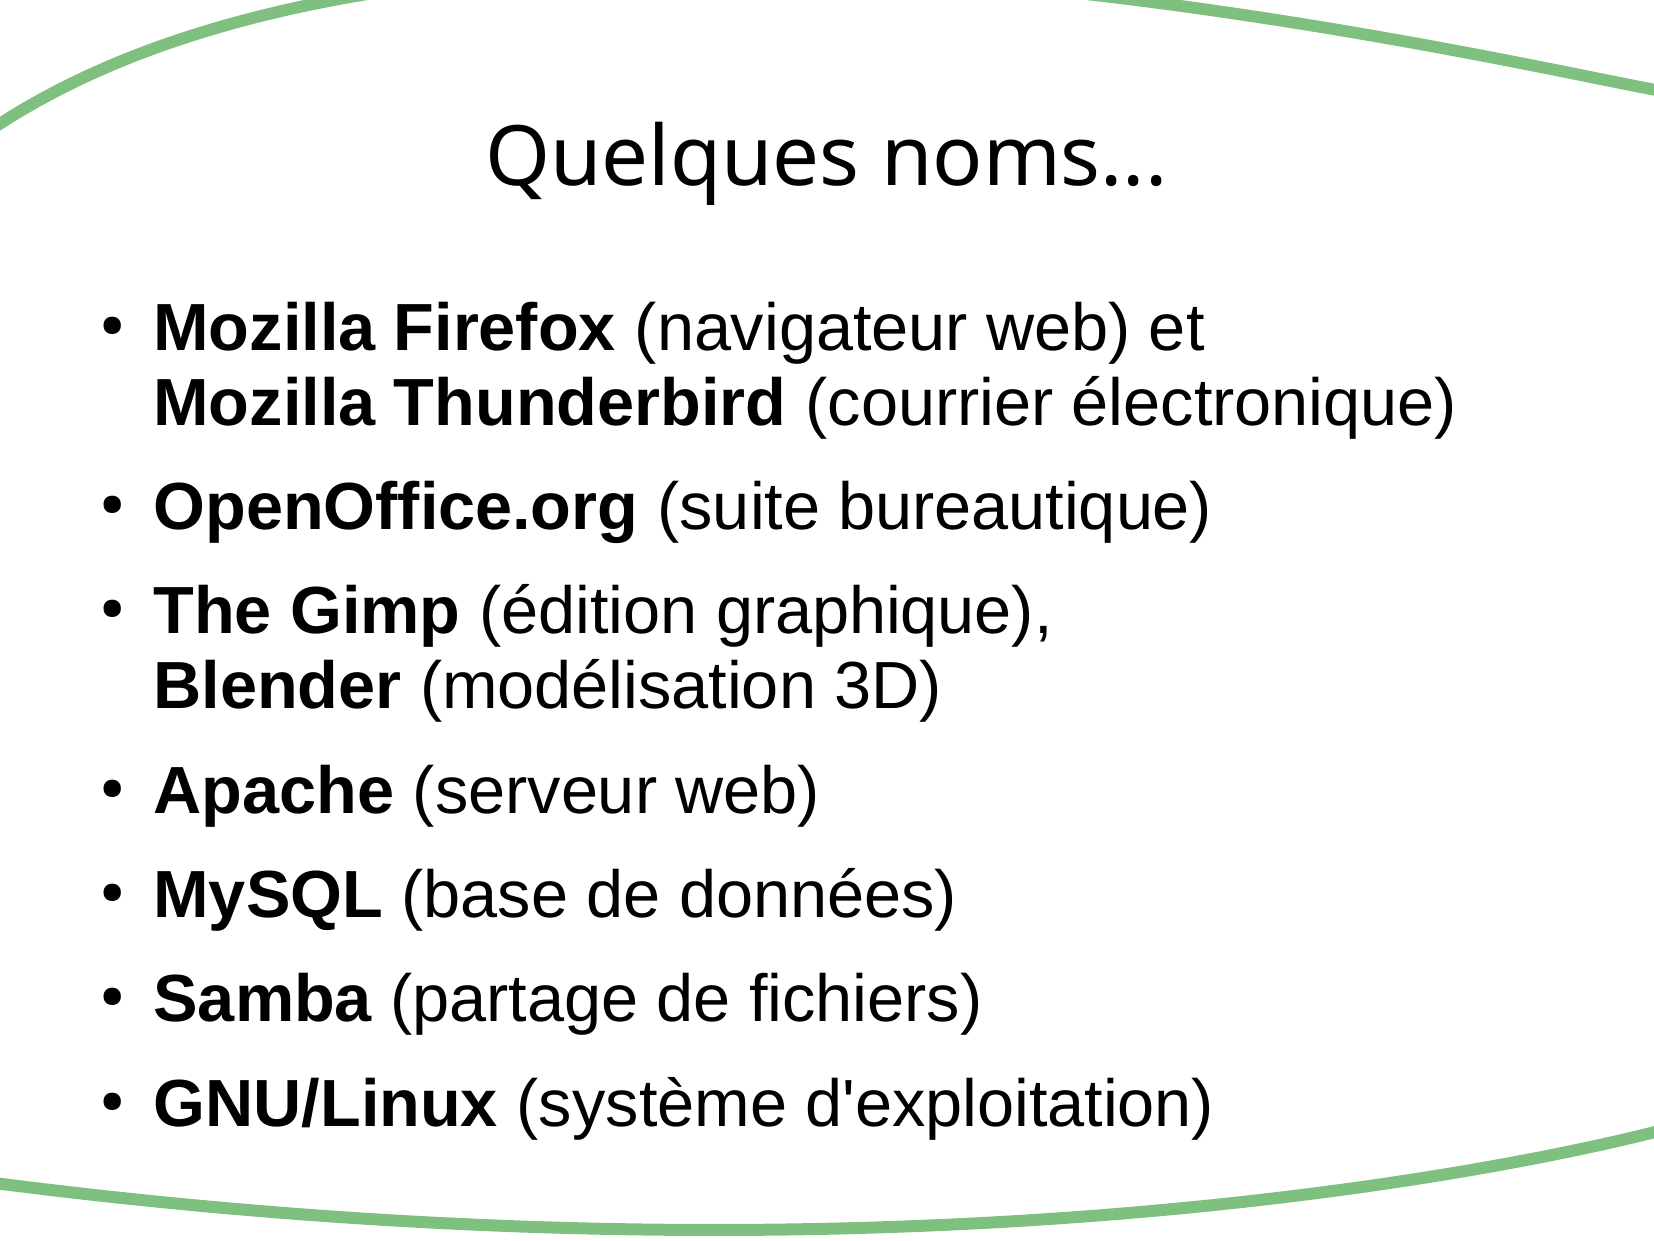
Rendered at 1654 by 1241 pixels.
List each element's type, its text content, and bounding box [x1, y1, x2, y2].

list Mozilla Firefox (navigateur web) et Mozilla Thunderbird (courrier électronique) OpenOffice.org (suite bureautique) The Gimp (édition graphique), Blender (modélisation 3D) Apache (serveur web) MySQL (base de données) Samba (partage de fichiers) GNU/Linux (système d'exploitation) [82, 290, 1571, 1141]
title Quelques noms... [82, 56, 1571, 250]
